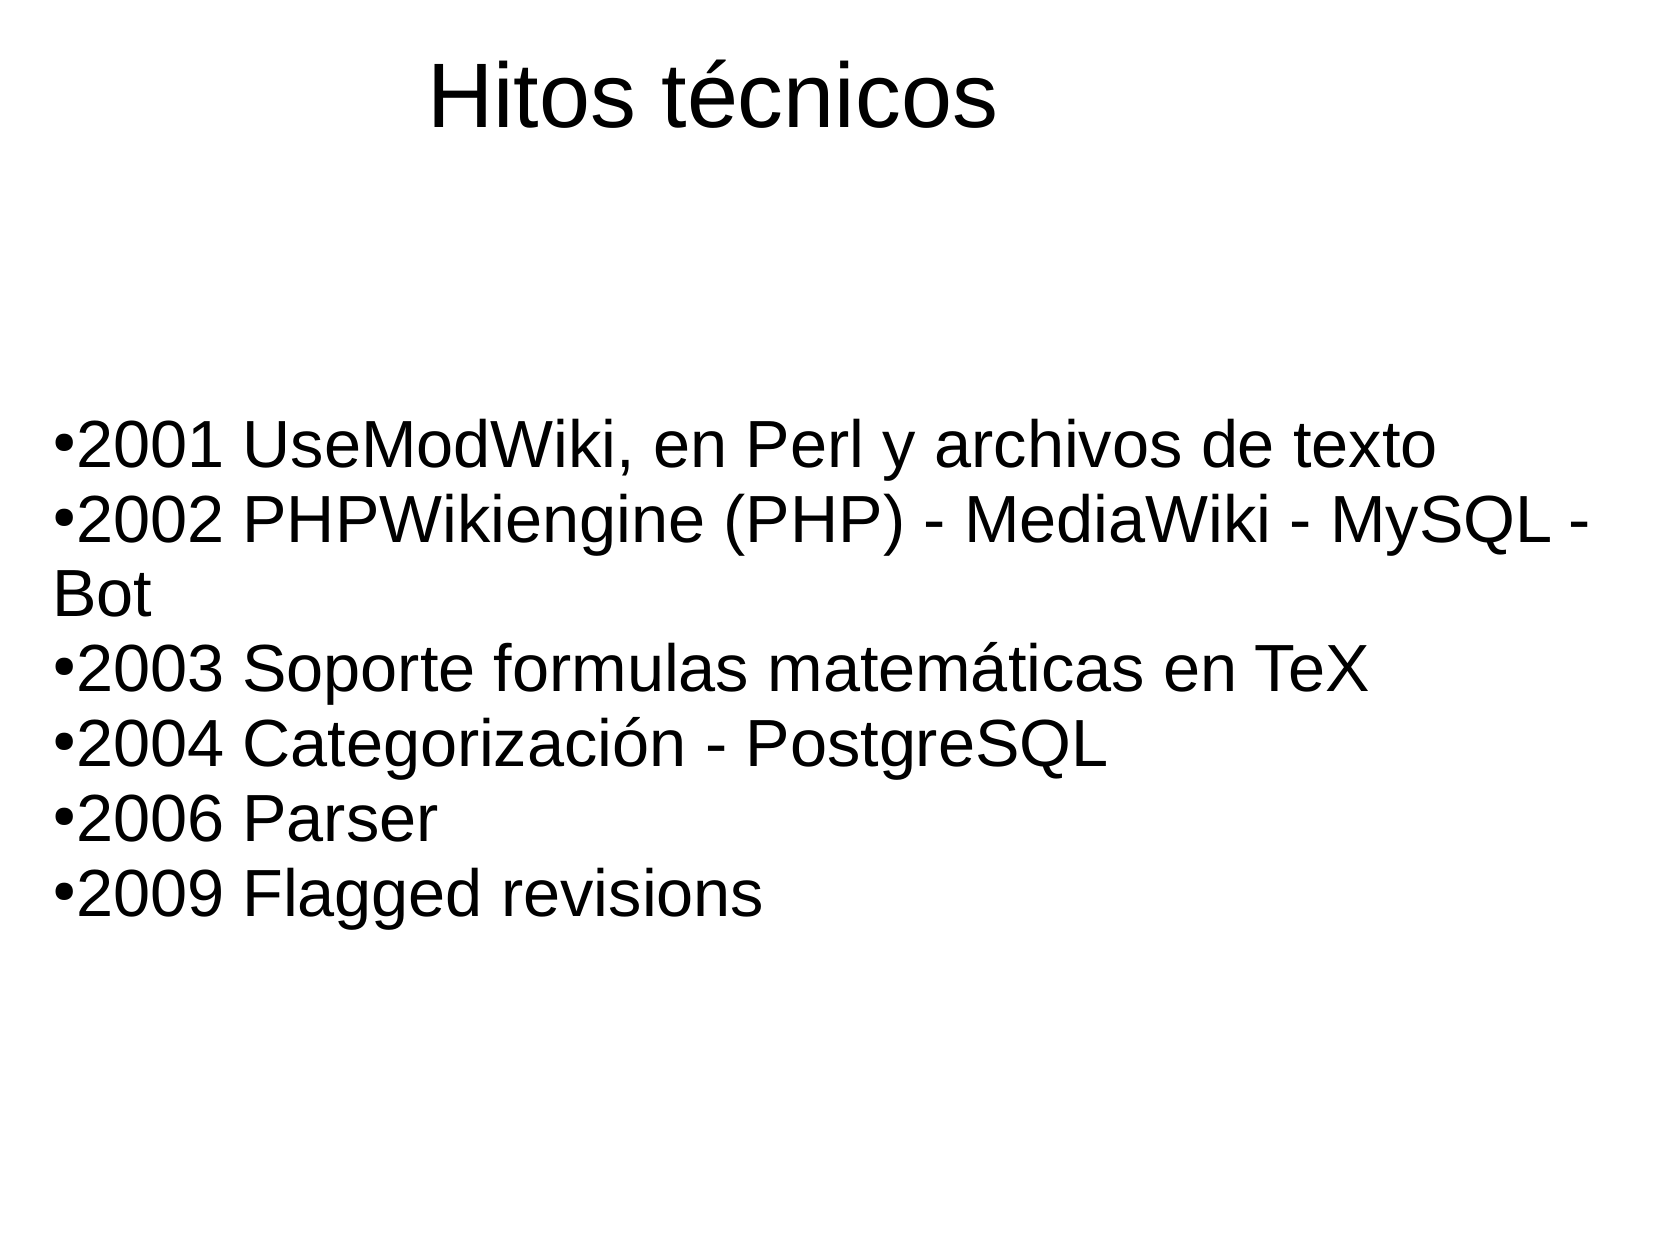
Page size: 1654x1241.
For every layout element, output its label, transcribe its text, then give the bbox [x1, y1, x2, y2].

text_box 2001 UseModWiki, en Perl y archivos de texto 2002 PHPWikiengine (PHP) - MediaWiki - MySQL - Bot 2003 Soporte formulas matemáticas en TeX 2004 Categorización - PostgreSQL 2006 Parser 2009 Flagged revisions [37, 399, 1613, 1126]
text_box Hitos técnicos [412, 37, 1351, 155]
